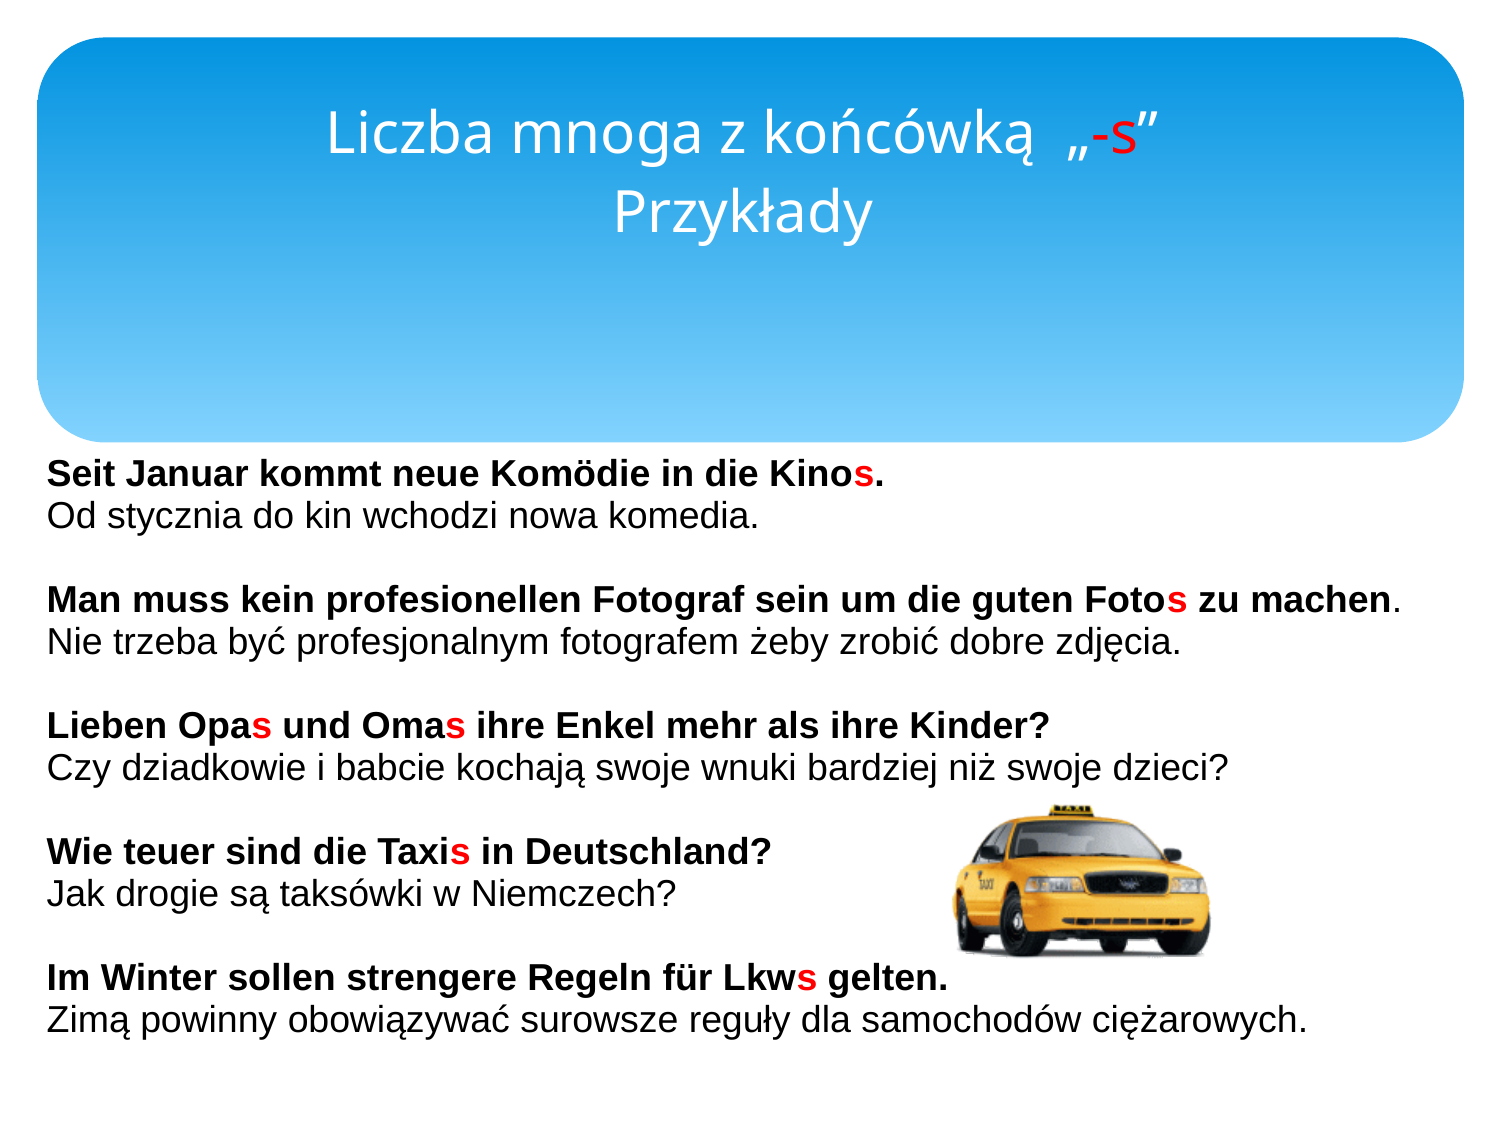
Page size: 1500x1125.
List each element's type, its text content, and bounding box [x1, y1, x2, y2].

title Liczba mnoga z końcówką „-s” Przykłady [67, 75, 1418, 266]
picture [927, 797, 1241, 963]
text_box Seit Januar kommt neue Komödie in die Kinos. Od stycznia do kin wchodzi nowa komedia. Man muss kein profesionellen Fotograf sein um die guten Fotos zu machen. Nie trzeba być profesjonalnym fotografem żeby zrobić dobre zdjęcia. Lieben Opas und Omas ihre Enkel mehr als ihre Kinder? Czy dziadkowie i babcie kochają swoje wnuki bardziej niż swoje dzieci? Wie teuer sind die Taxis in Deutschland? Jak drogie są taksówki w Niemczech? Im Winter sollen strengere Regeln für Lkws gelten. Zimą powinny obowiązywać surowsze reguły dla samochodów ciężarowych. [31, 445, 1418, 1125]
